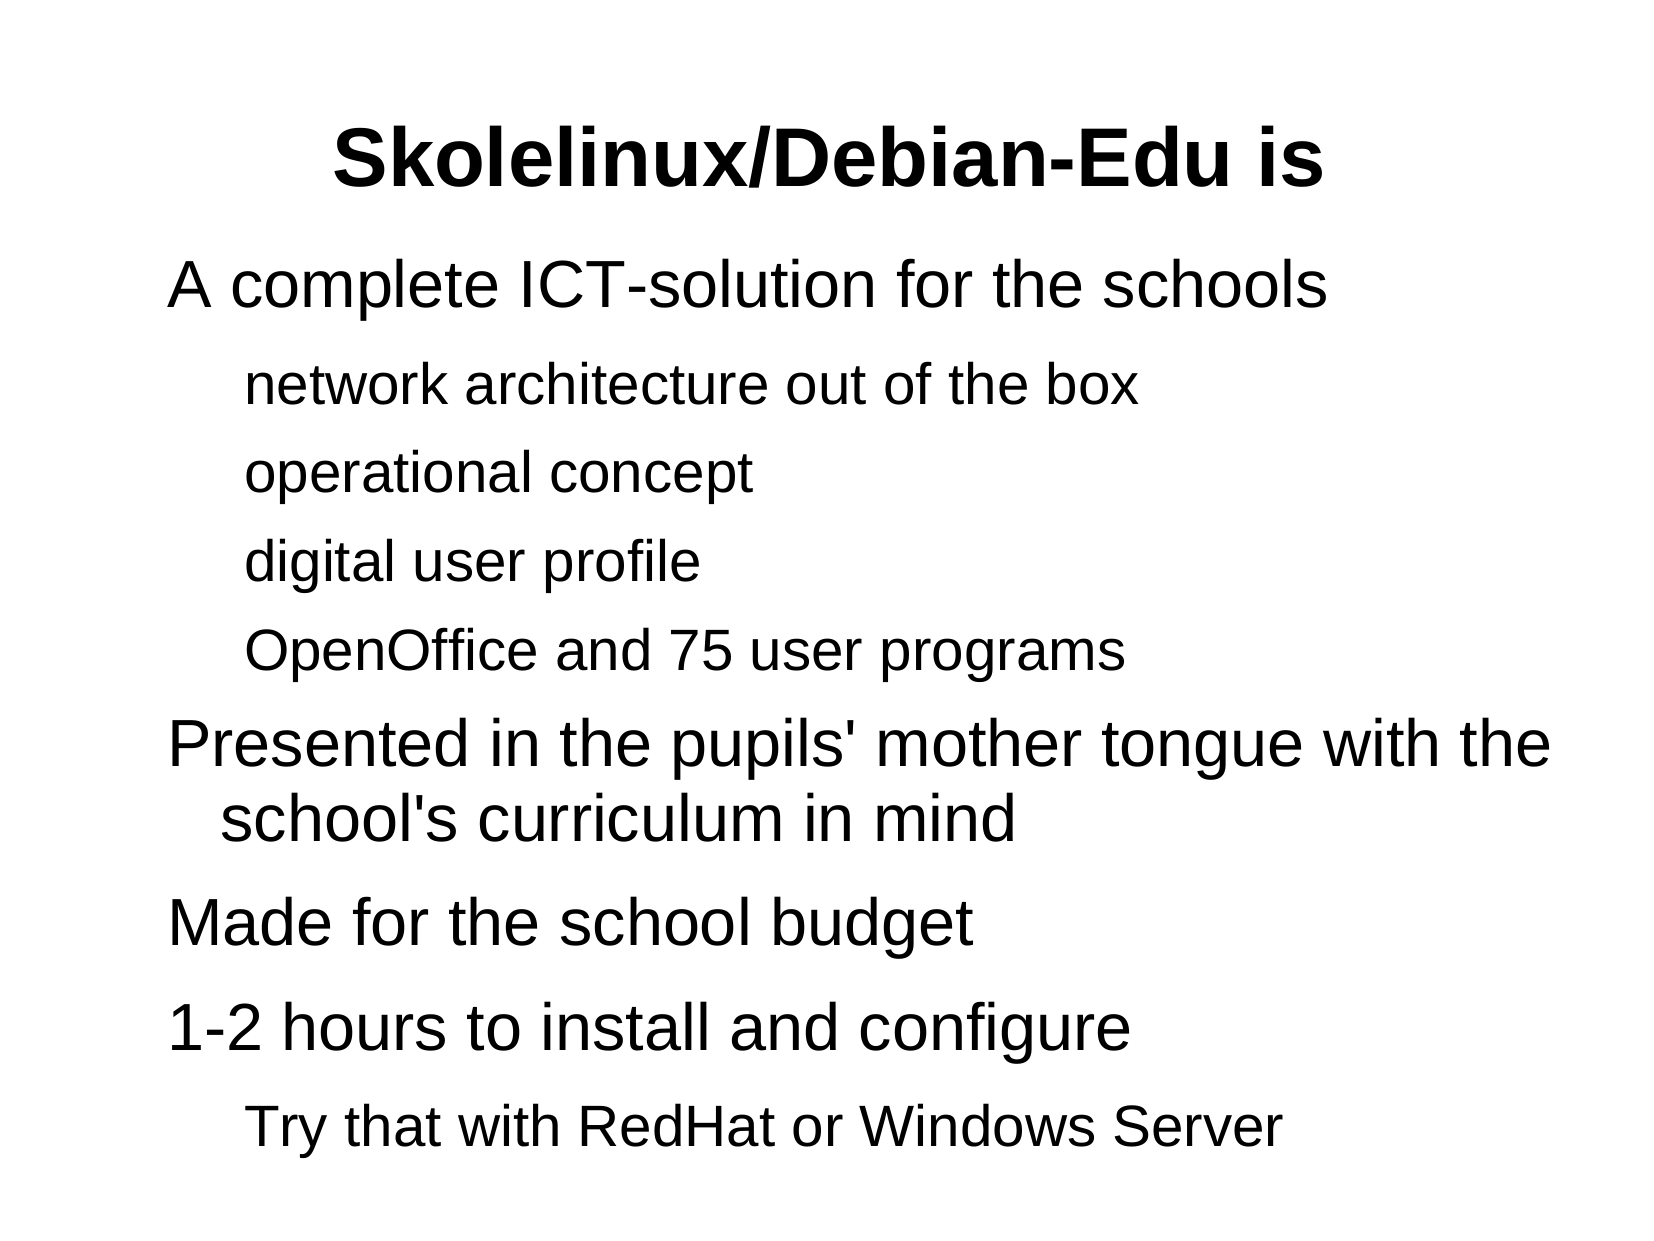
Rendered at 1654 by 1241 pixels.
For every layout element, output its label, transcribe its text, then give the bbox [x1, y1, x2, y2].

title Skolelinux/Debian-Edu is [123, 53, 1536, 262]
list A complete ICT-solution for the schools network architecture out of the box operational concept digital user profile OpenOffice and 75 user programs Presented in the pupils' mother tongue with the school's curriculum in mind Made for the school budget 1-2 hours to install and configure Try that with RedHat or Windows Server [149, 247, 1571, 1191]
